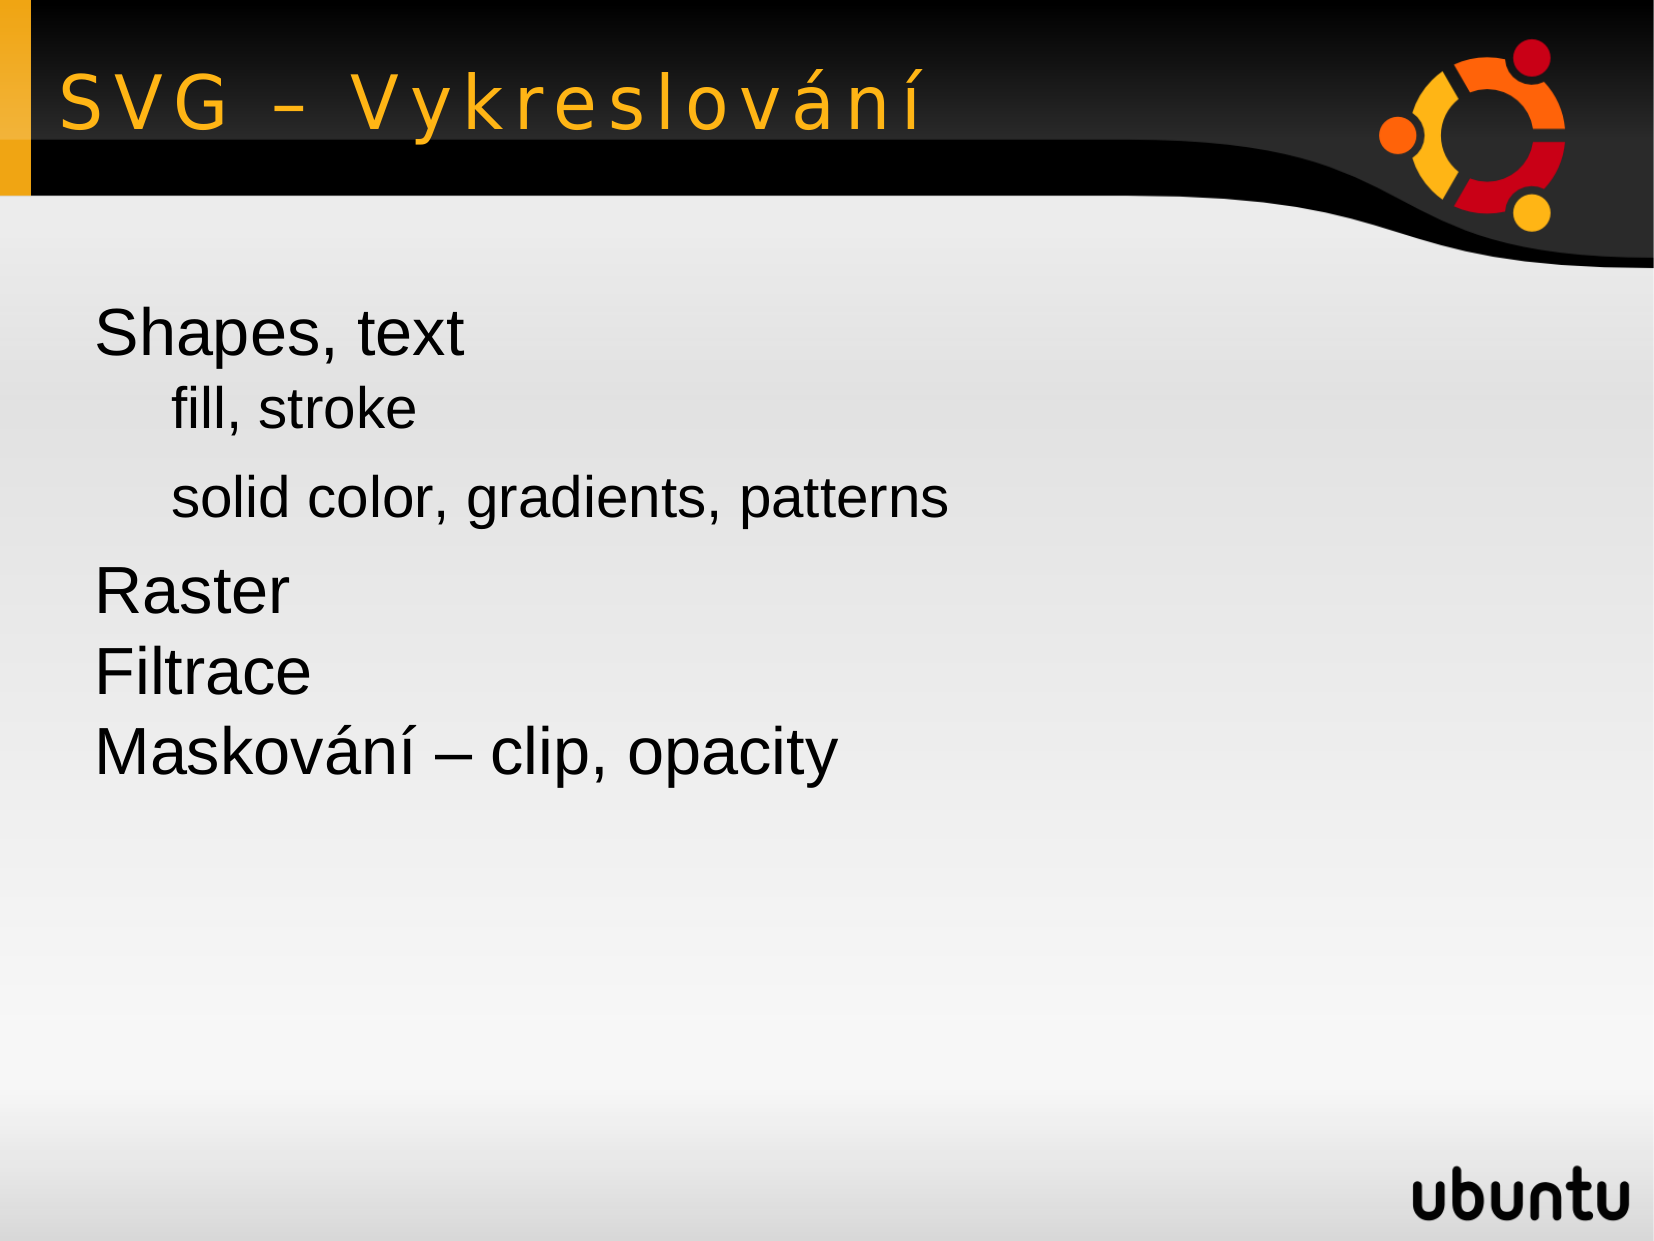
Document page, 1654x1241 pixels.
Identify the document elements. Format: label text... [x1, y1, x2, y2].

title SVG – Vykreslování [59, 29, 1270, 178]
picture [0, 0, 1654, 1241]
list Shapes, text fill, stroke solid color, gradients, patterns Raster Filtrace Maskování – clip, opacity [76, 295, 1565, 1114]
